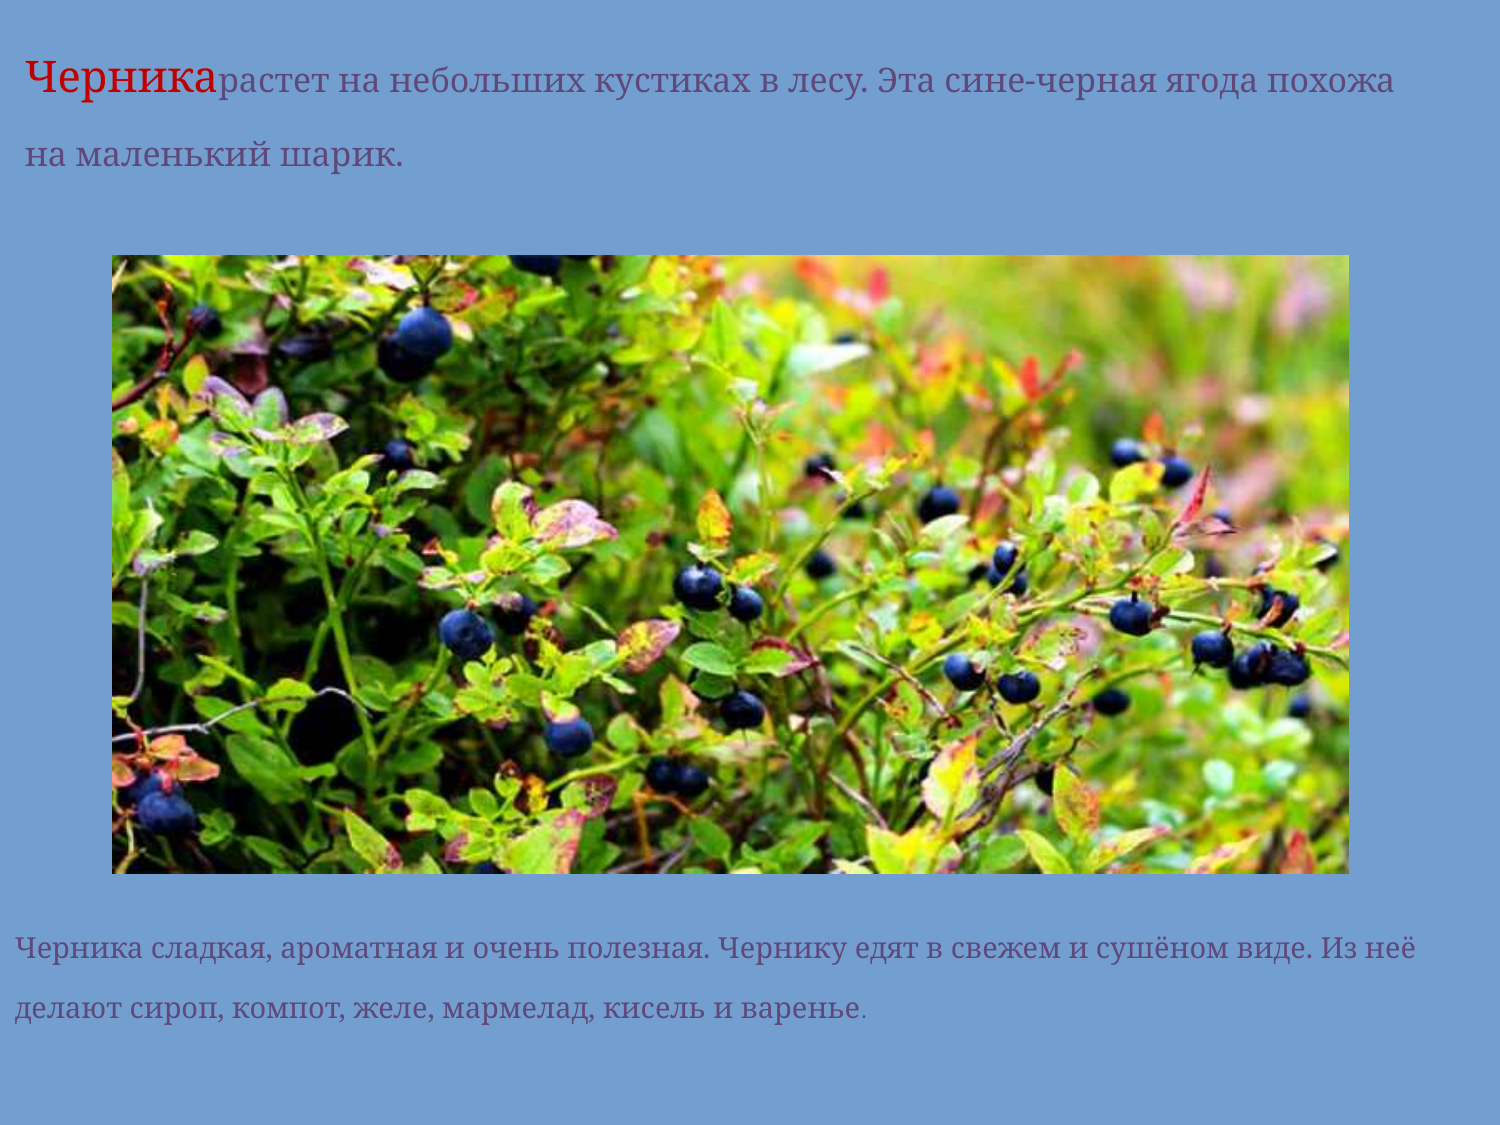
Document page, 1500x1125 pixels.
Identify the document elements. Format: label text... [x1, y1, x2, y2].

picture [112, 255, 1349, 874]
text_box Черникарастет на небольших кустиках в лесу. Эта сине-черная ягода похожа на маленький шарик. [9, 10, 1452, 186]
text_box Черника сладкая, ароматная и очень полезная. Чернику едят в свежем и сушёном виде. Из неё делают сироп, компот, желе, мармелад, кисель и варенье. [0, 901, 1500, 1037]
